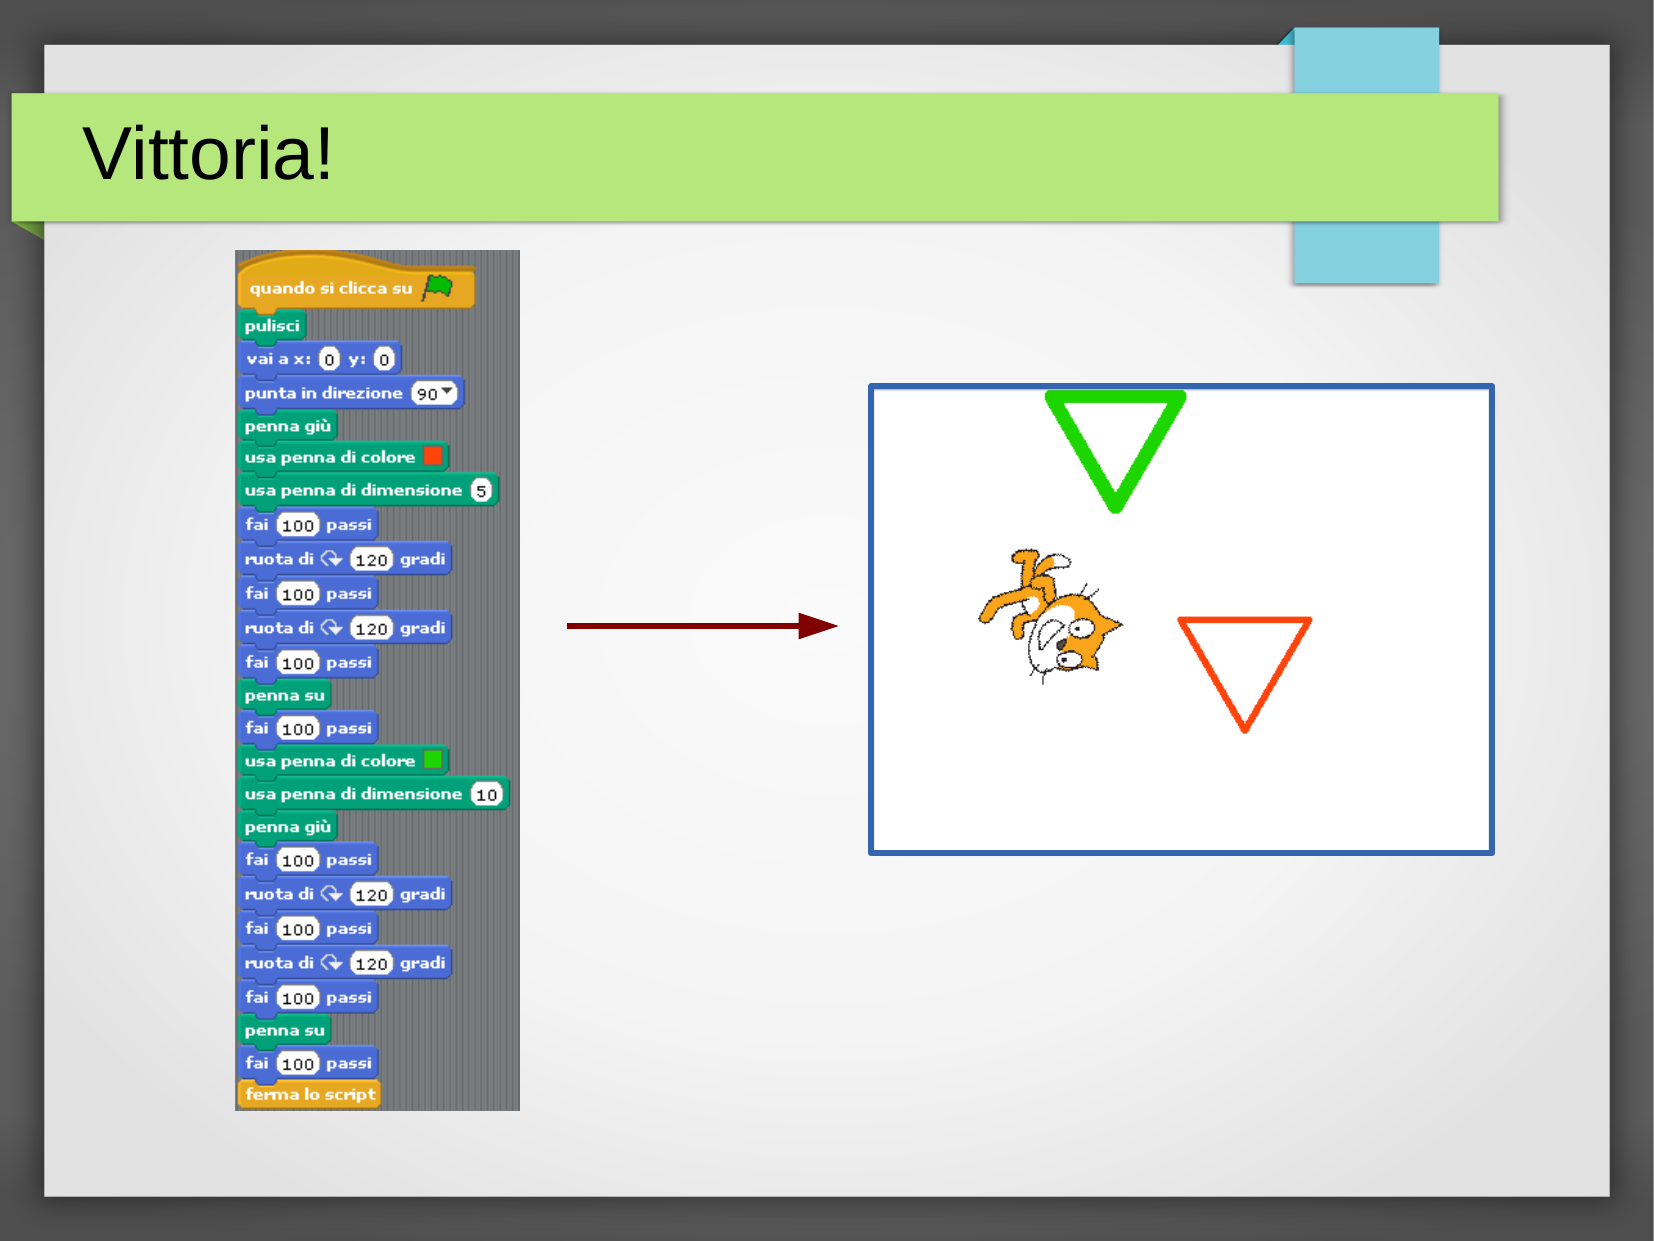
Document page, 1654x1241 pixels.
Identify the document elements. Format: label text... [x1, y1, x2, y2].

picture [0, 0, 1654, 1241]
title Vittoria! [82, 94, 1264, 213]
